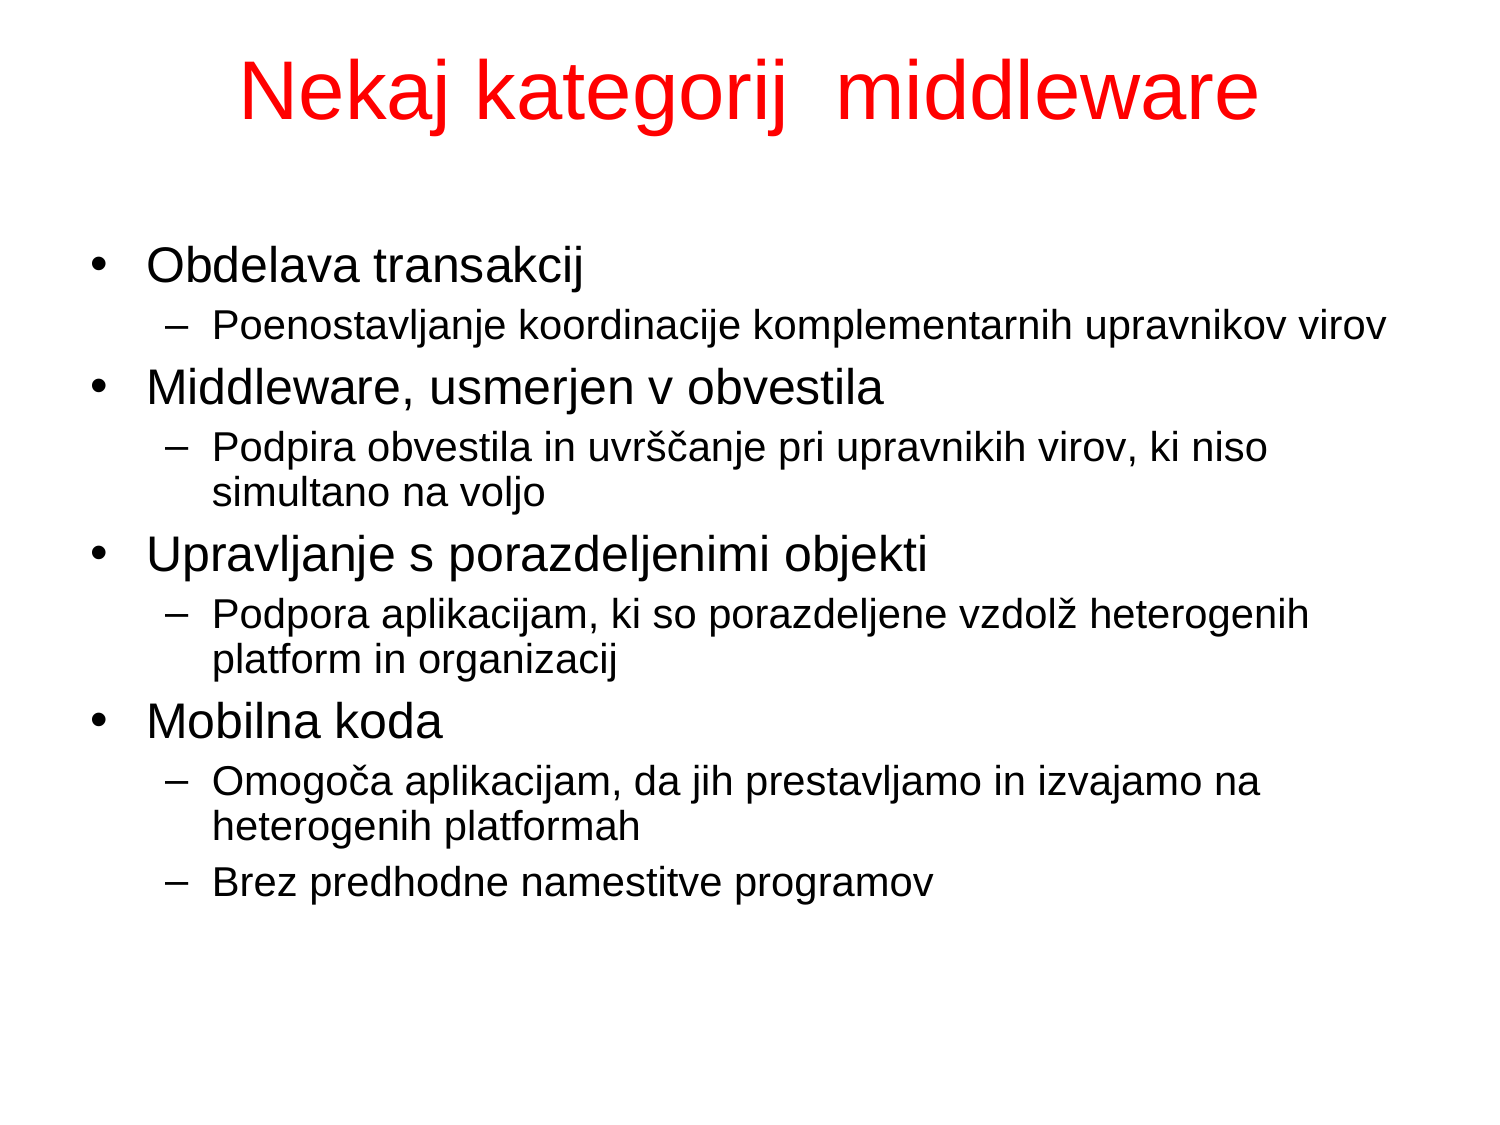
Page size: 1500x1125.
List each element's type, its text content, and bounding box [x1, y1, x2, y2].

title Nekaj kategorij middleware [75, 23, 1426, 149]
list Obdelava transakcij Poenostavljanje koordinacije komplementarnih upravnikov virov Middleware, usmerjen v obvestila Podpira obvestila in uvrščanje pri upravnikih virov, ki niso simultano na voljo Upravljanje s porazdeljenimi objekti Podpora aplikacijam, ki so porazdeljene vzdolž heterogenih platform in organizacij Mobilna koda Omogoča aplikacijam, da jih prestavljamo in izvajamo na heterogenih platformah Brez predhodne namestitve programov [75, 231, 1426, 975]
